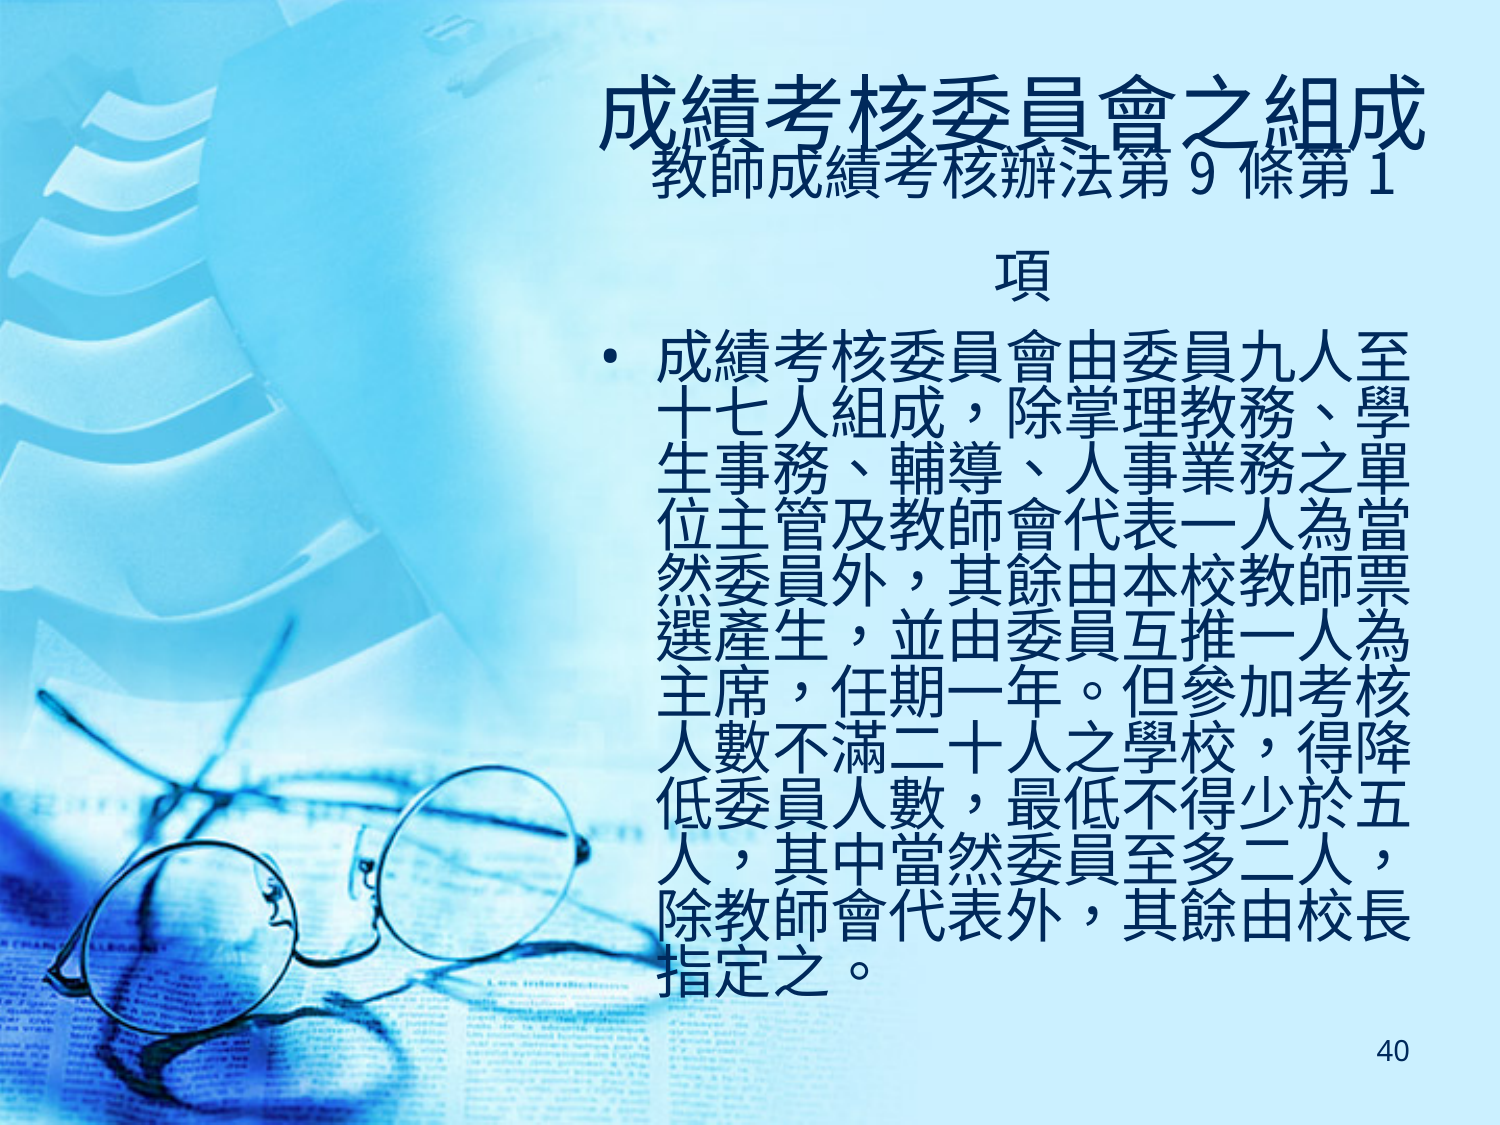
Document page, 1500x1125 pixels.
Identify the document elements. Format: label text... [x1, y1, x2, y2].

list 成績考核委員會由委員九人至十七人組成，除掌理教務、學生事務、輔導、人事業務之單位主管及教師會代表一人為當然委員外，其餘由本校教師票選產生，並由委員互推一人為主席，任期一年。但參加考核人數不滿二十人之學校，得降低委員人數，最低不得少於五人，其中當然委員至多二人，除教師會代表外，其餘由校長指定之。 [584, 326, 1465, 1094]
picture [0, 0, 1500, 1125]
text_box 教師成績考核辦法第9條第1項 [631, 160, 1435, 291]
title 成績考核委員會之組成 [525, 30, 1500, 192]
